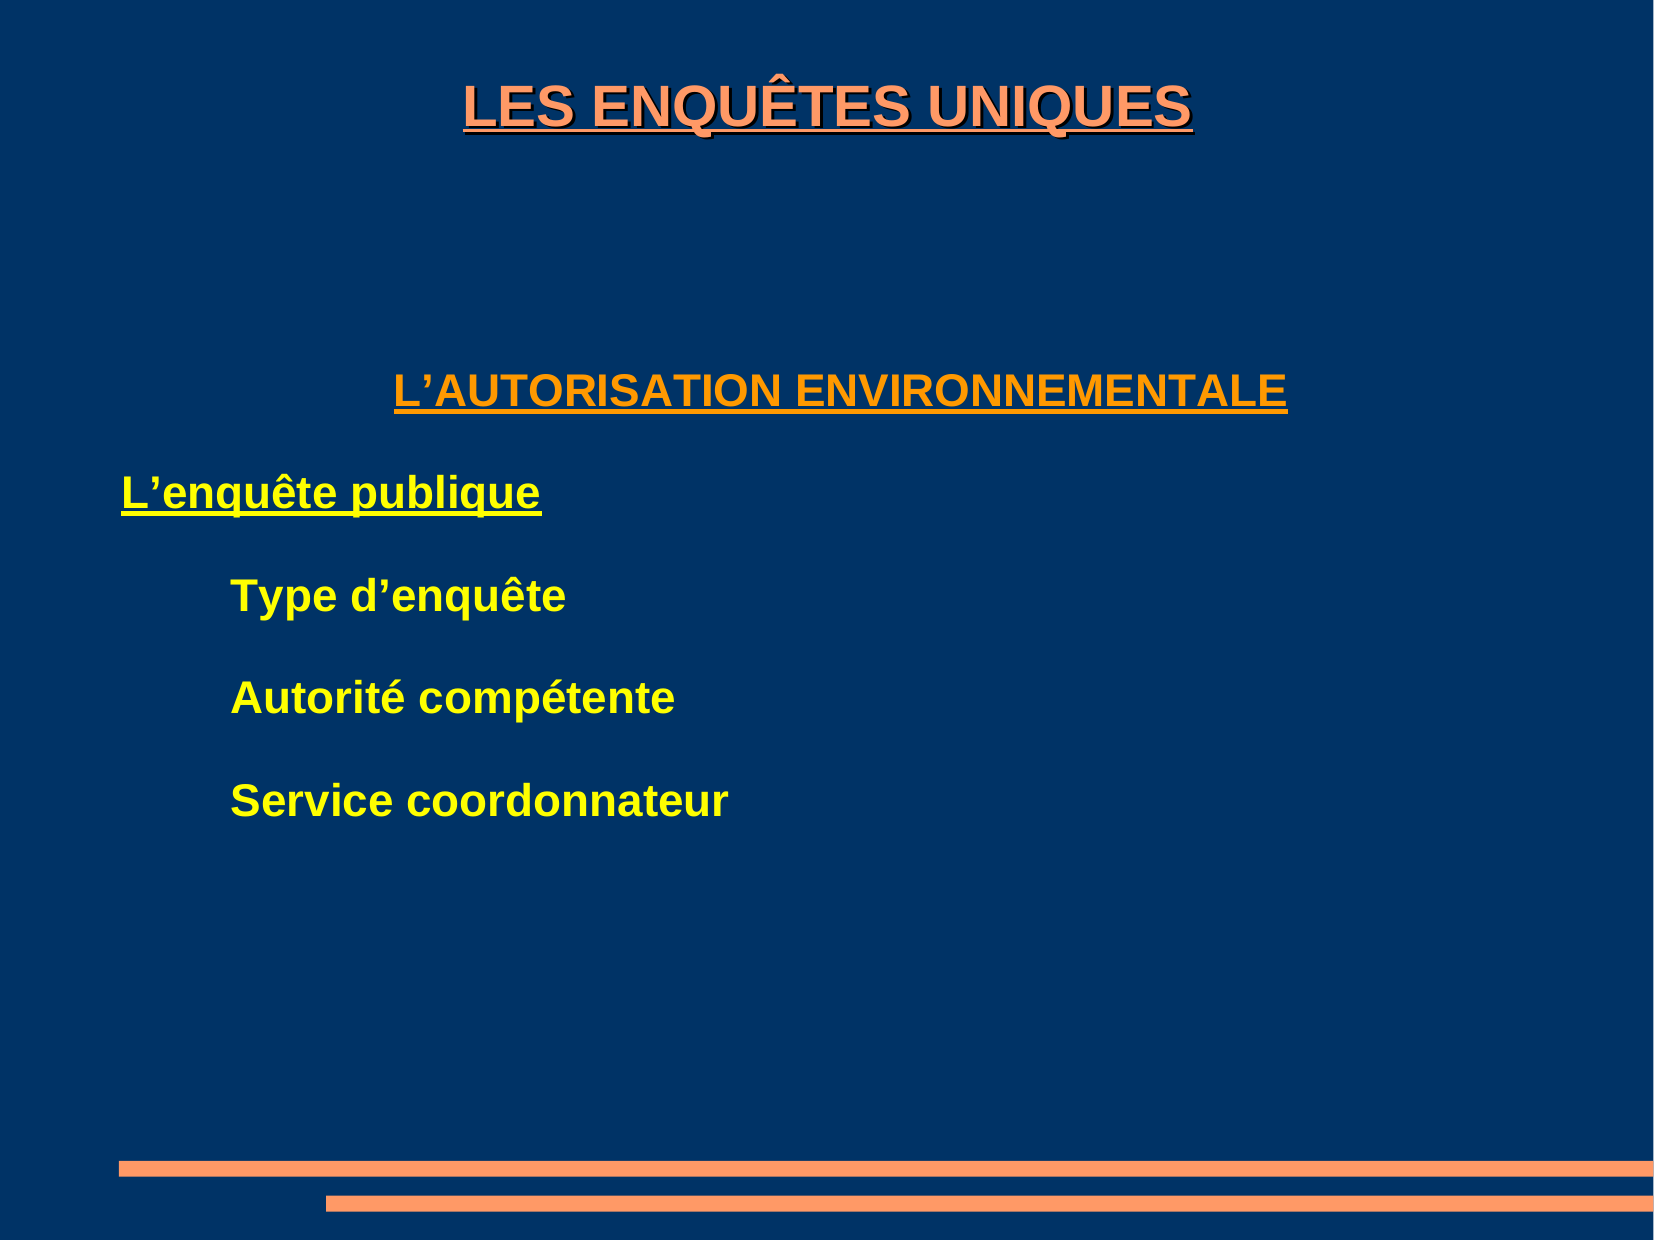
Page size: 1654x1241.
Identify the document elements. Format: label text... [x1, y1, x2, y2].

title LES ENQUÊTES UNIQUES [121, 46, 1534, 166]
subtitle L’AUTORISATION ENVIRONNEMENTALE L’enquête publique Type d’enquête Autorité compétente Service coordonnateur [121, 201, 1561, 1143]
